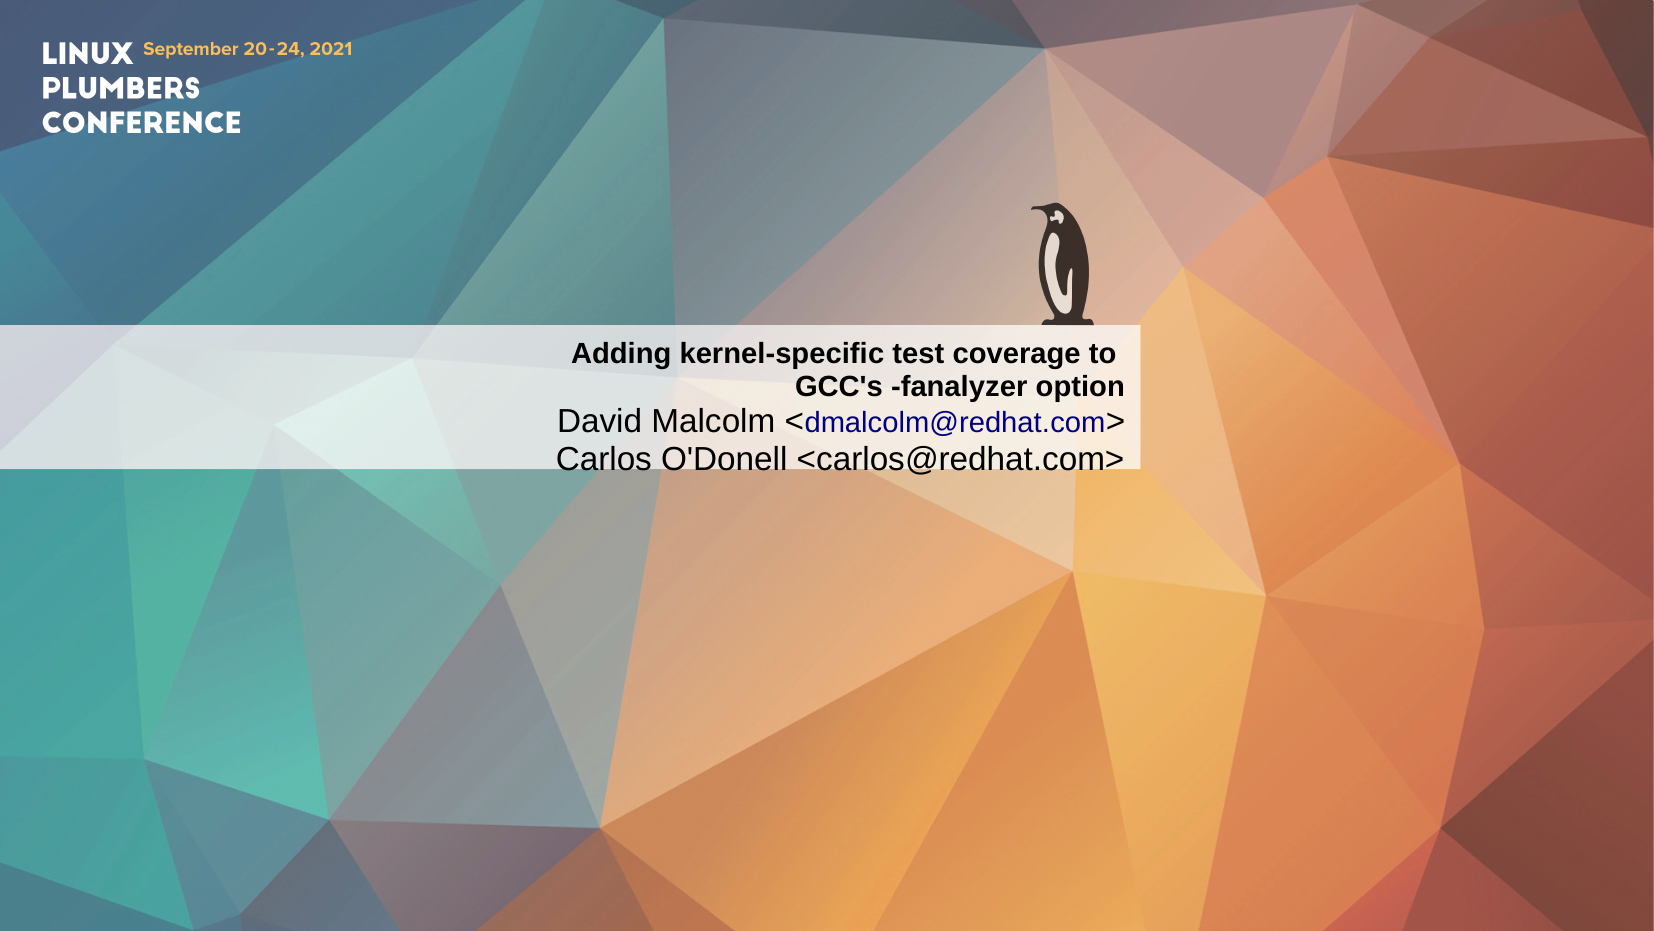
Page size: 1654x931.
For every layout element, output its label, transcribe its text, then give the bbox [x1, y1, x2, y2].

text_box Adding kernel-specific test coverage to GCC's -fanalyzer option David Malcolm <dmalcolm@redhat.com> Carlos O'Donell <carlos@redhat.com> [0, 330, 1141, 485]
picture [0, 0, 1654, 931]
